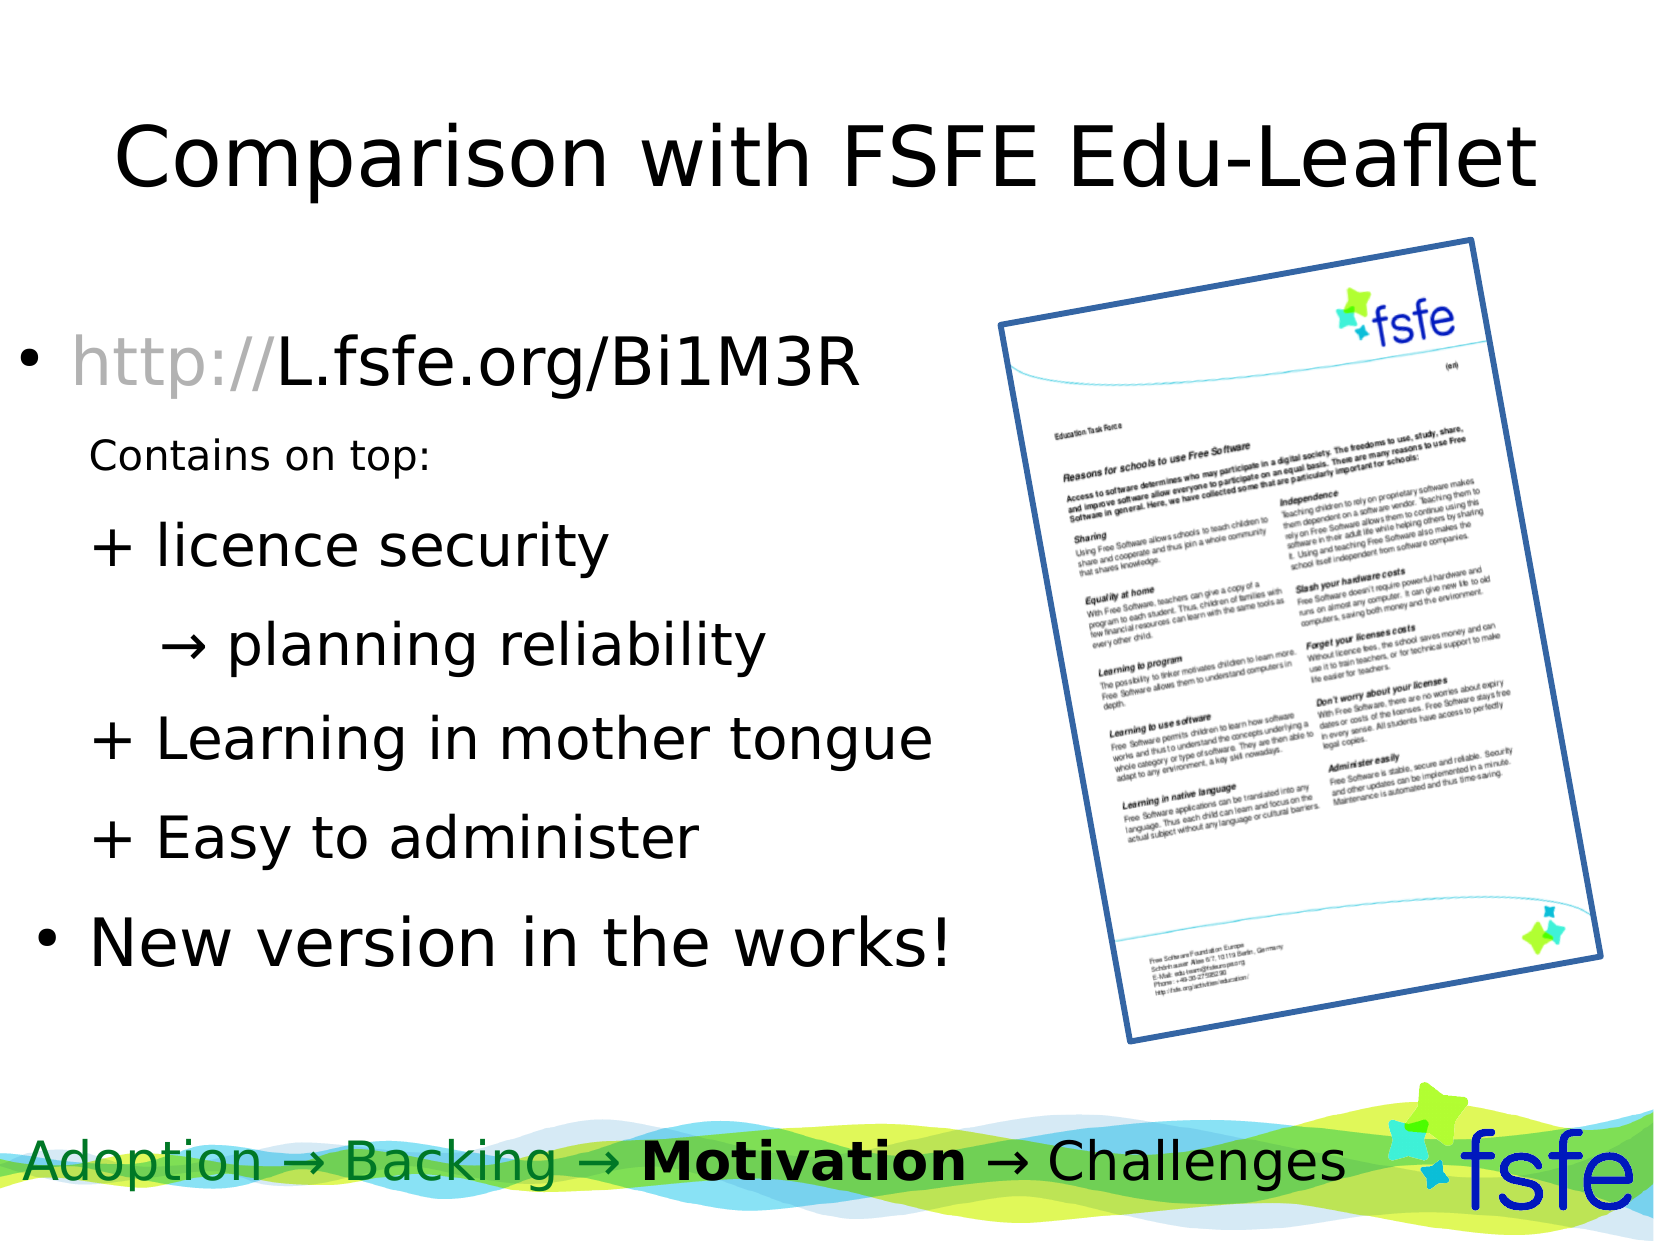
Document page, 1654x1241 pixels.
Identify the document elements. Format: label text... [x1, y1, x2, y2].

list http://L.fsfe.org/Bi1M3R Contains on top: + licence security → planning reliability + Learning in mother tongue + Easy to administer New version in the works! [0, 318, 1111, 1039]
title Adoption → Backing → Motivation → Challenges [0, 1100, 1371, 1217]
picture [1054, 257, 1598, 1039]
picture [0, 1081, 1654, 1241]
title Comparison with FSFE Edu-Leaflet [82, 49, 1571, 257]
